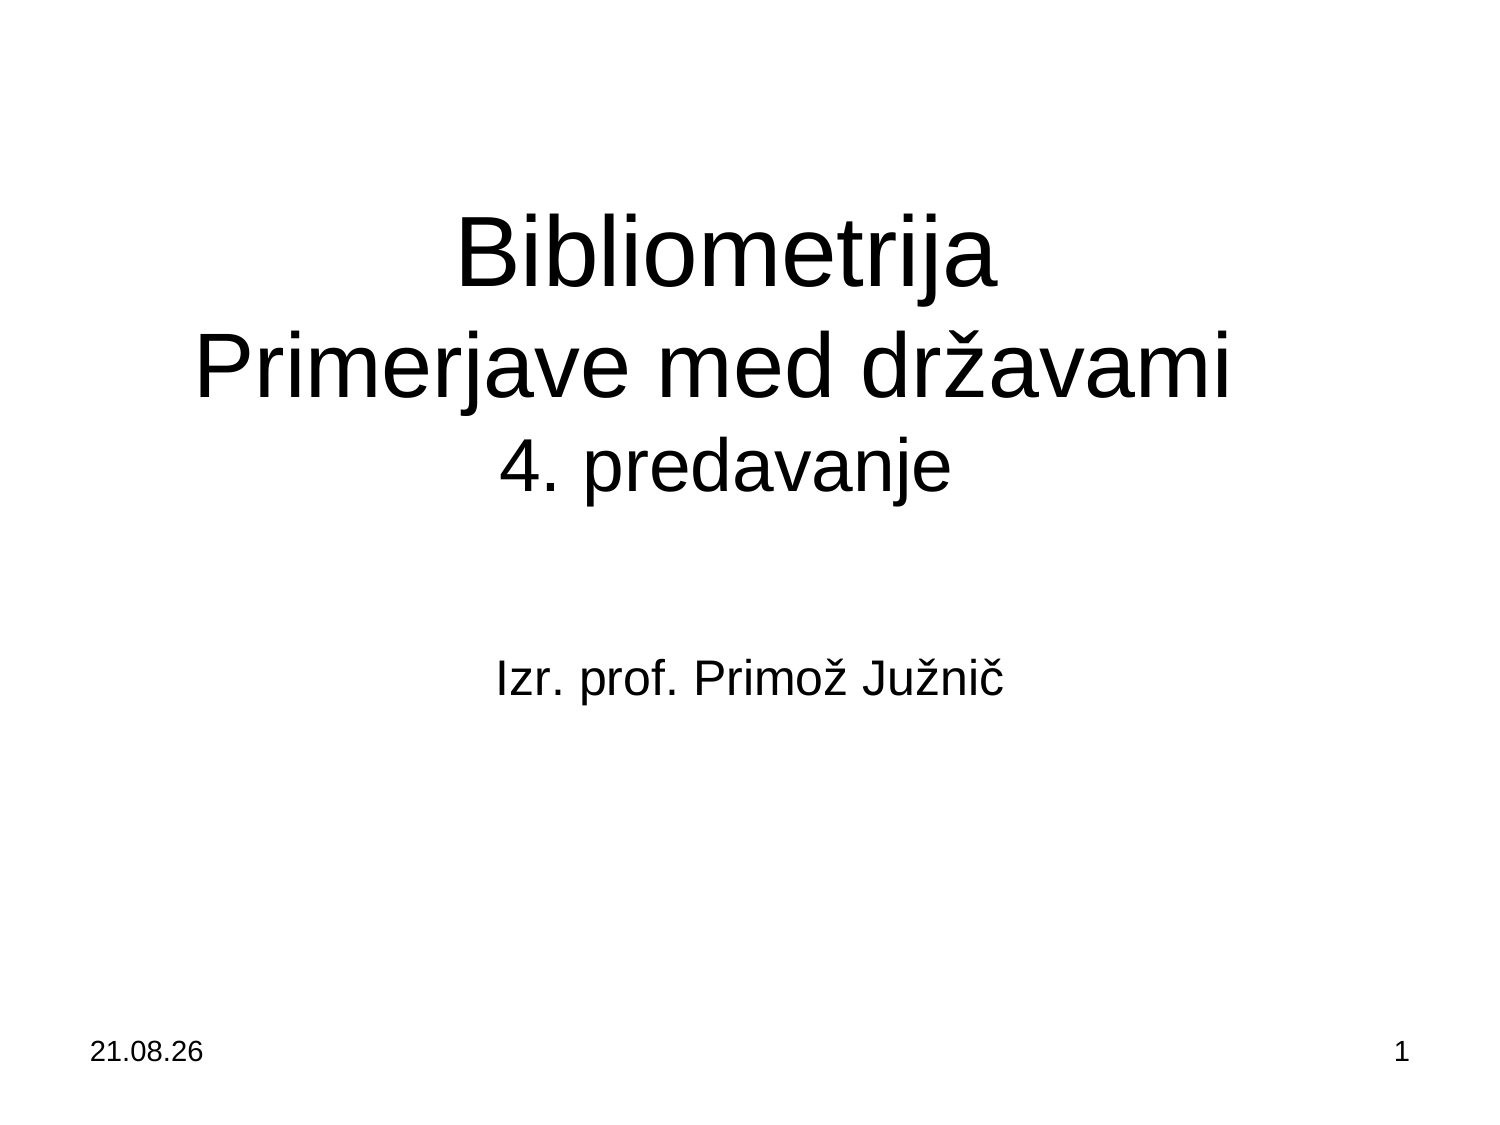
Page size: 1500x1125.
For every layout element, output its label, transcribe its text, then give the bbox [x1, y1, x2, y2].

title Bibliometrija Primerjave med državami 4. predavanje [112, 101, 1341, 591]
text_box <number> [1074, 1024, 1426, 1103]
text_box Izr. prof. Primož Južnič [225, 637, 1276, 926]
text_box 05.11.14 [74, 1024, 426, 1103]
